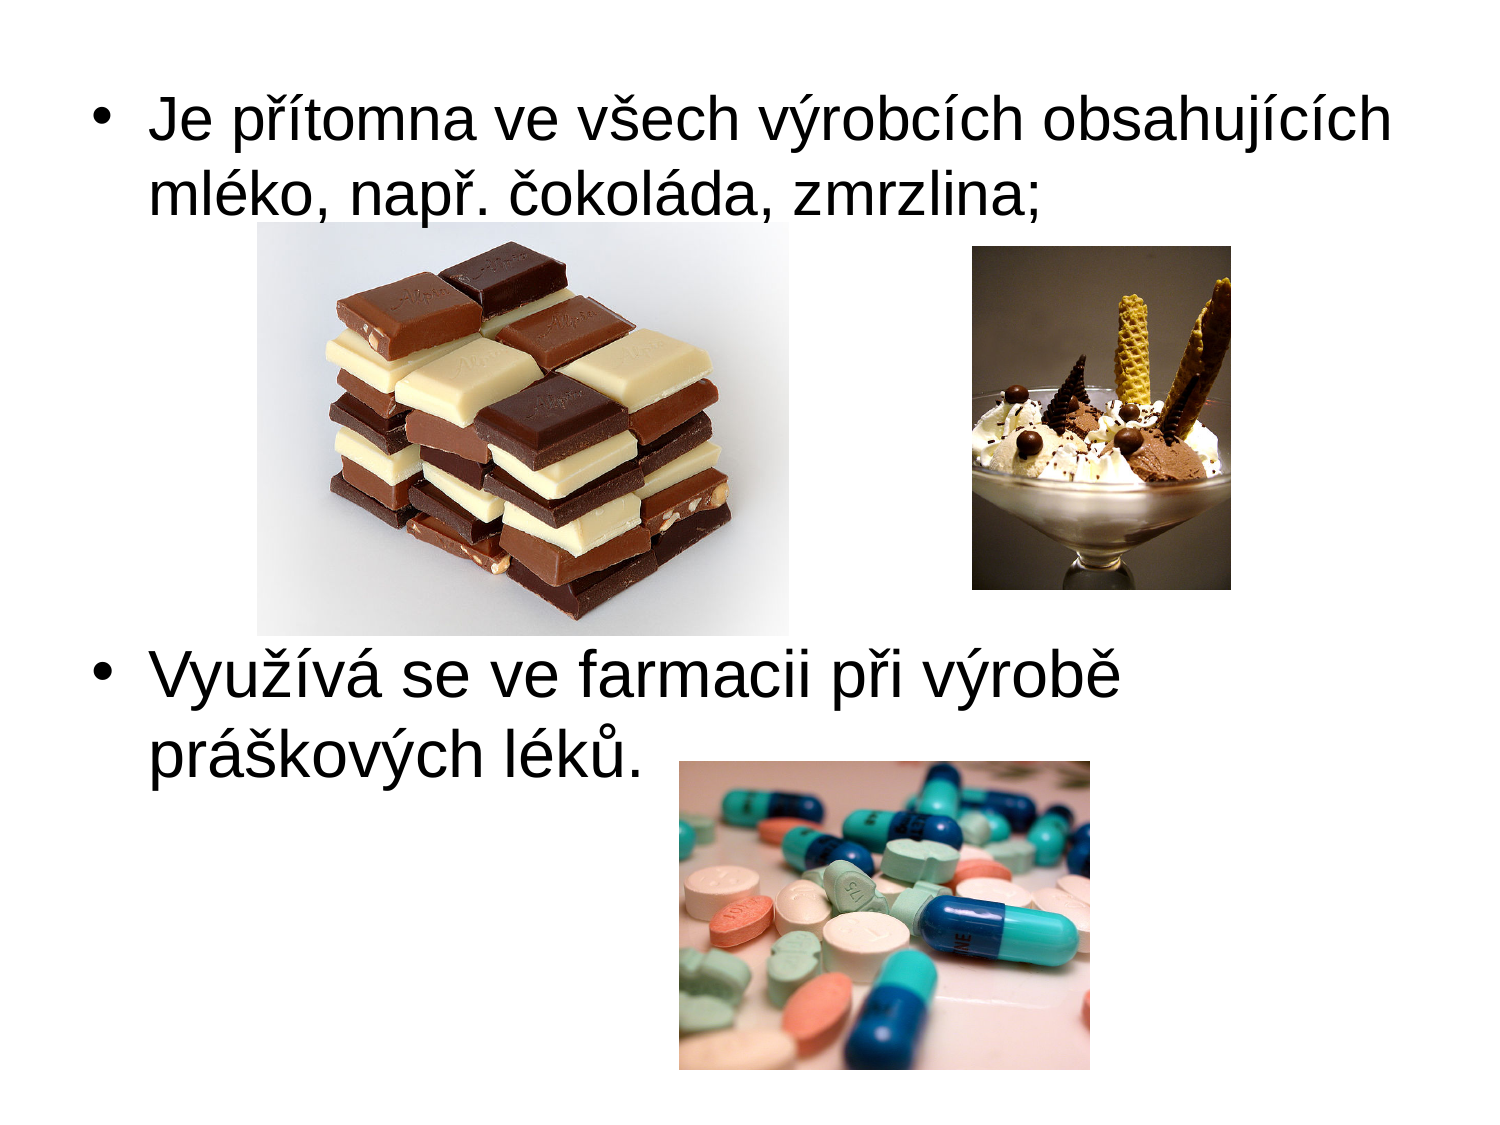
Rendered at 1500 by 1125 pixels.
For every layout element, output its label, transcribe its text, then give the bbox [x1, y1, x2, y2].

picture [679, 761, 1090, 1070]
picture [972, 246, 1231, 590]
list Je přítomna ve všech výrobcích obsahujících mléko, např. čokoláda, zmrzlina; Využívá se ve farmacii při výrobě práškových léků. [76, 70, 1427, 1010]
